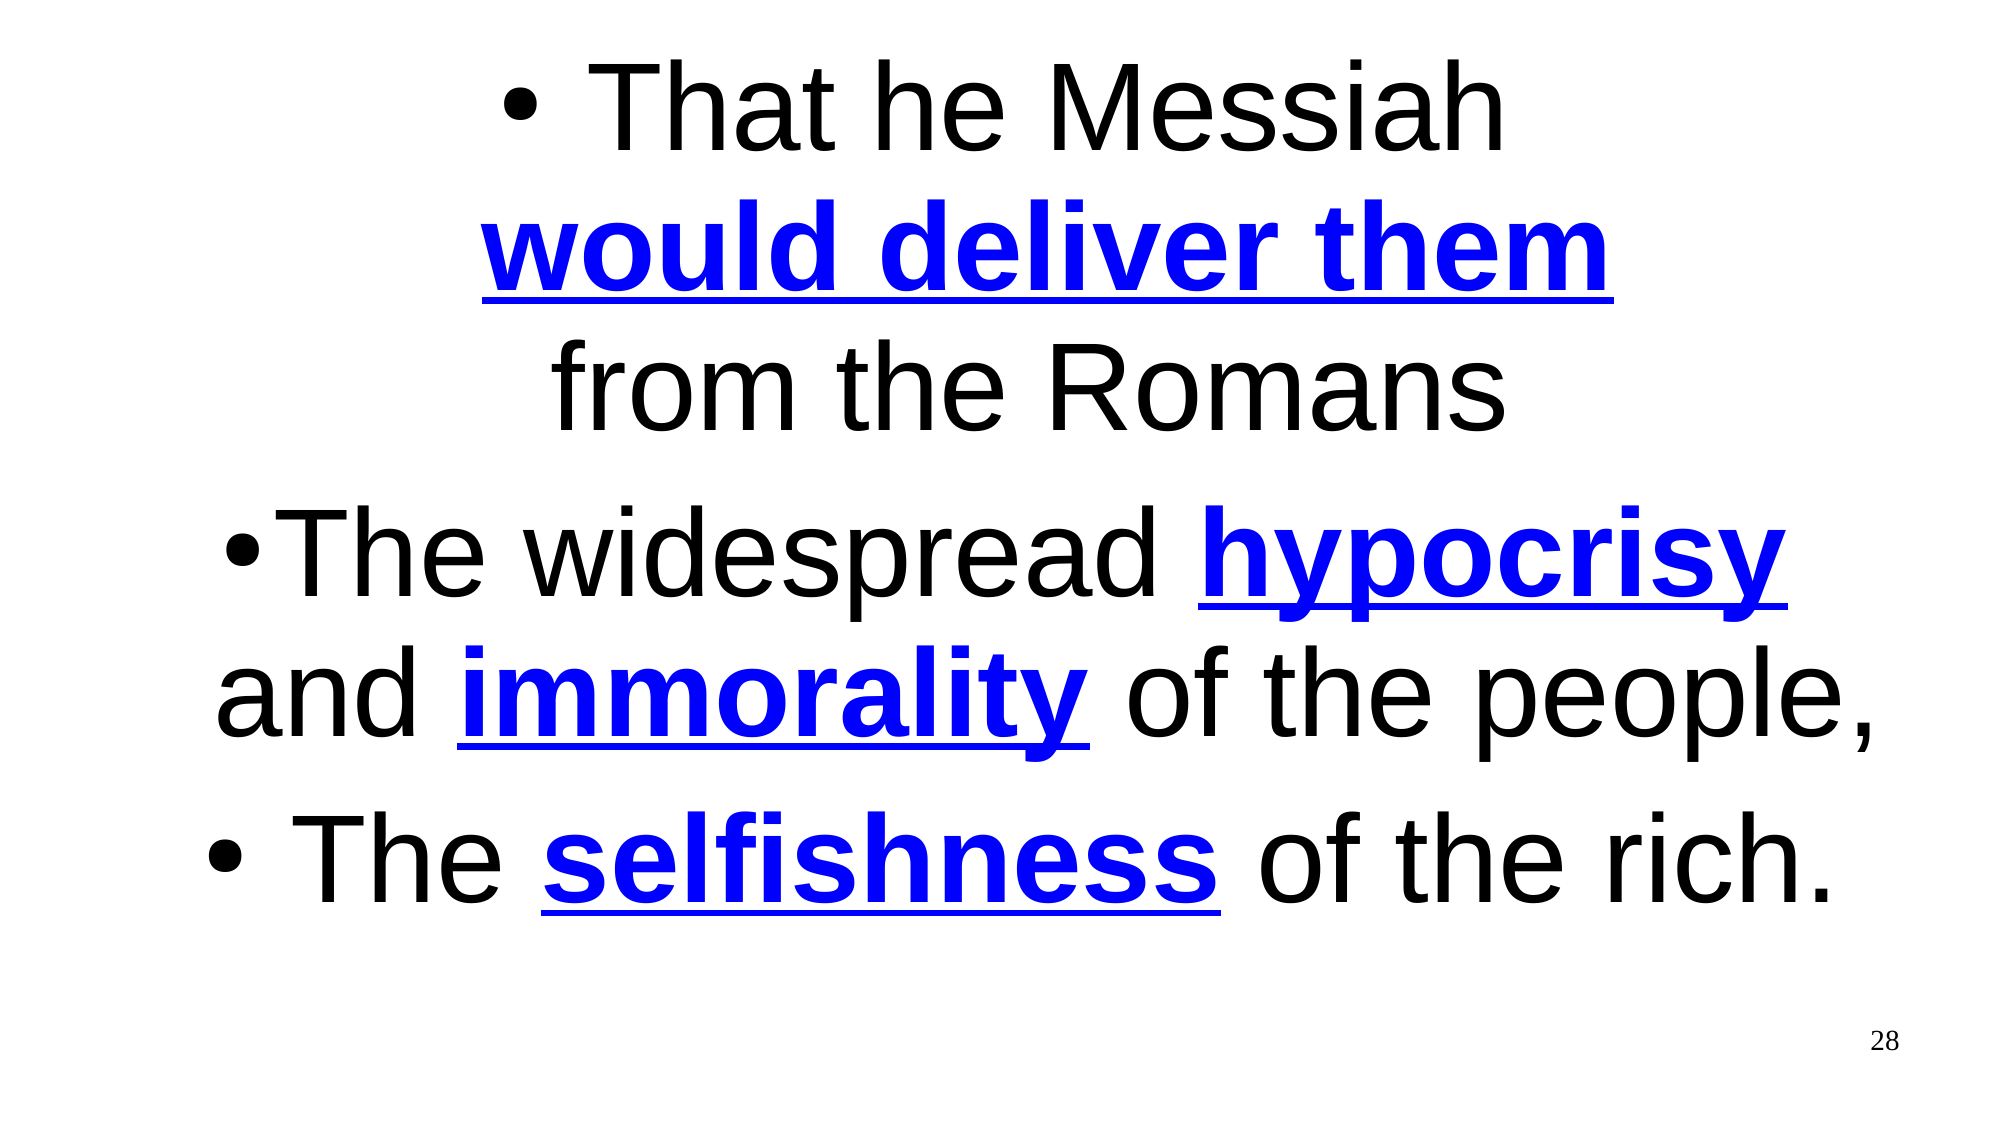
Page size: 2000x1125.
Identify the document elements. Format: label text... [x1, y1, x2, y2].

list That he Messiah would deliver them from the Romans The widespread hypocrisy and immorality of the people, The selfishness of the rich. [37, 37, 1988, 1088]
